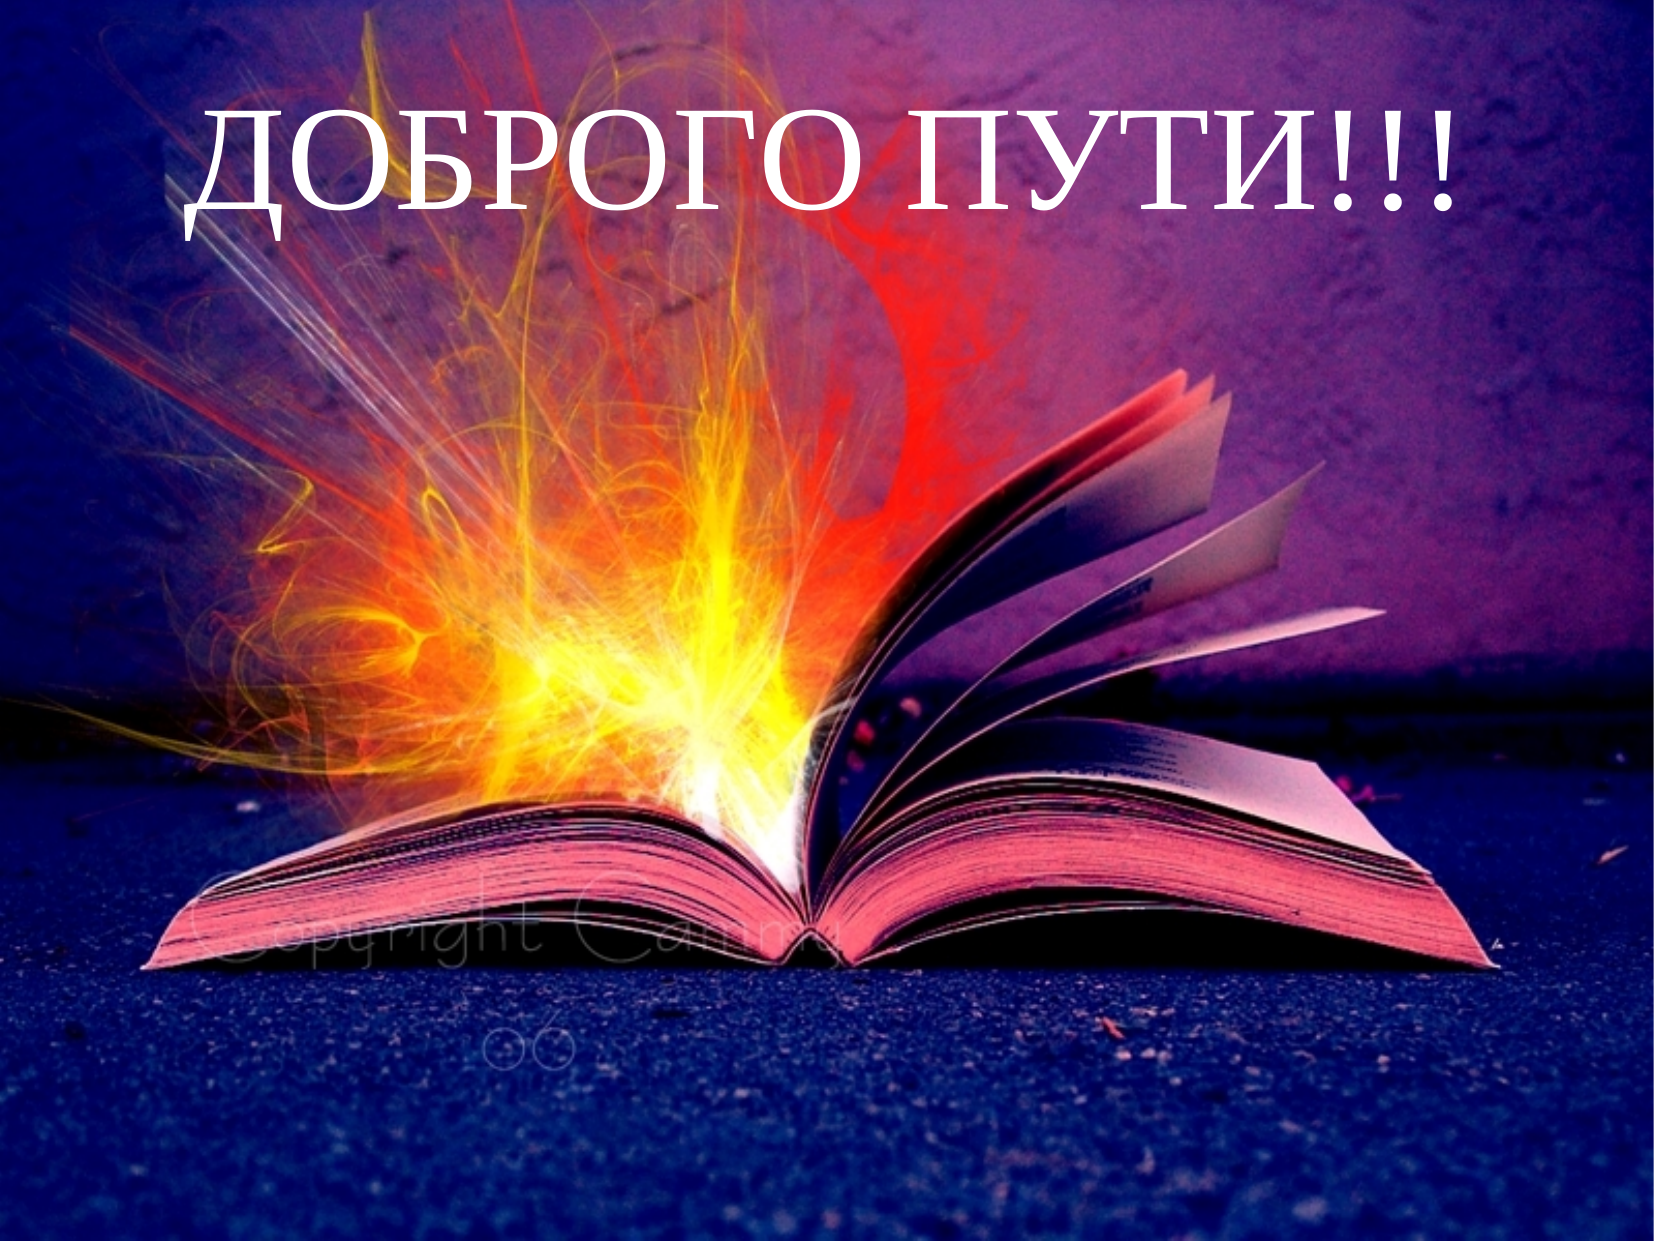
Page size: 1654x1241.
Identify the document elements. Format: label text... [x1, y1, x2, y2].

picture [0, 0, 1654, 1241]
title ДОБРОГО ПУТИ!!! [82, 55, 1571, 263]
